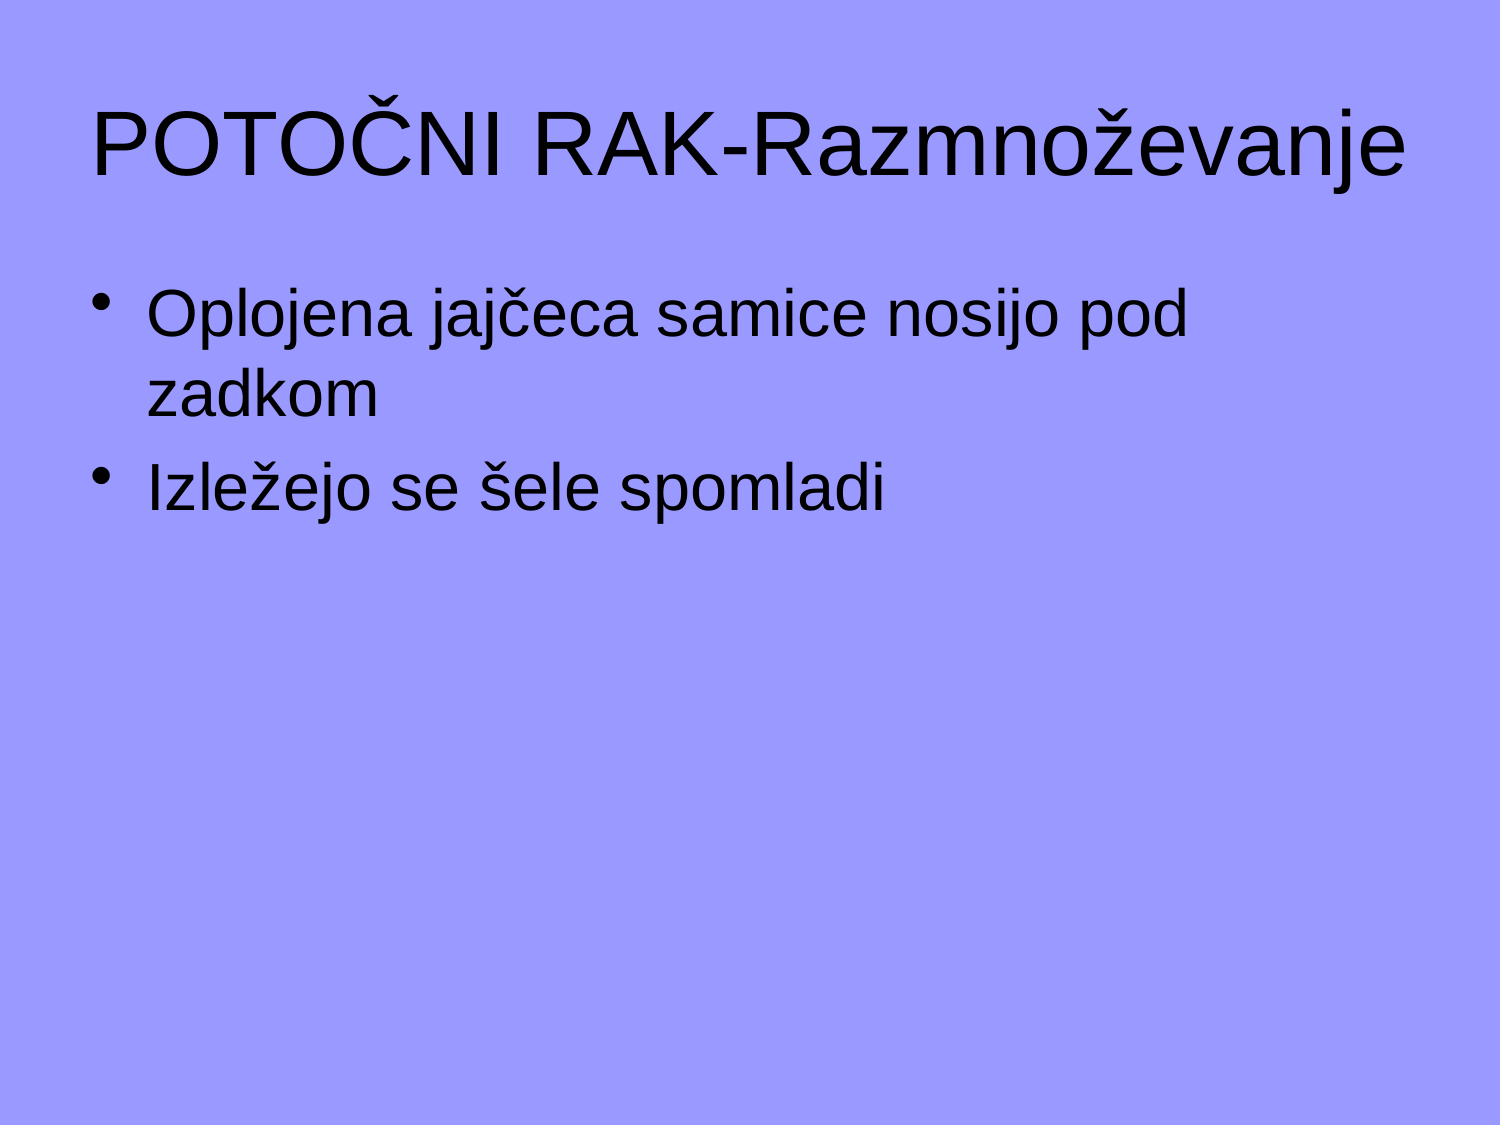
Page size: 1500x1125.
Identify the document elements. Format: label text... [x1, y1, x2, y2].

list Oplojena jajčeca samice nosijo pod zadkom Izležejo se šele spomladi [75, 262, 1425, 1005]
title POTOČNI RAK-Razmnoževanje [75, 45, 1425, 233]
